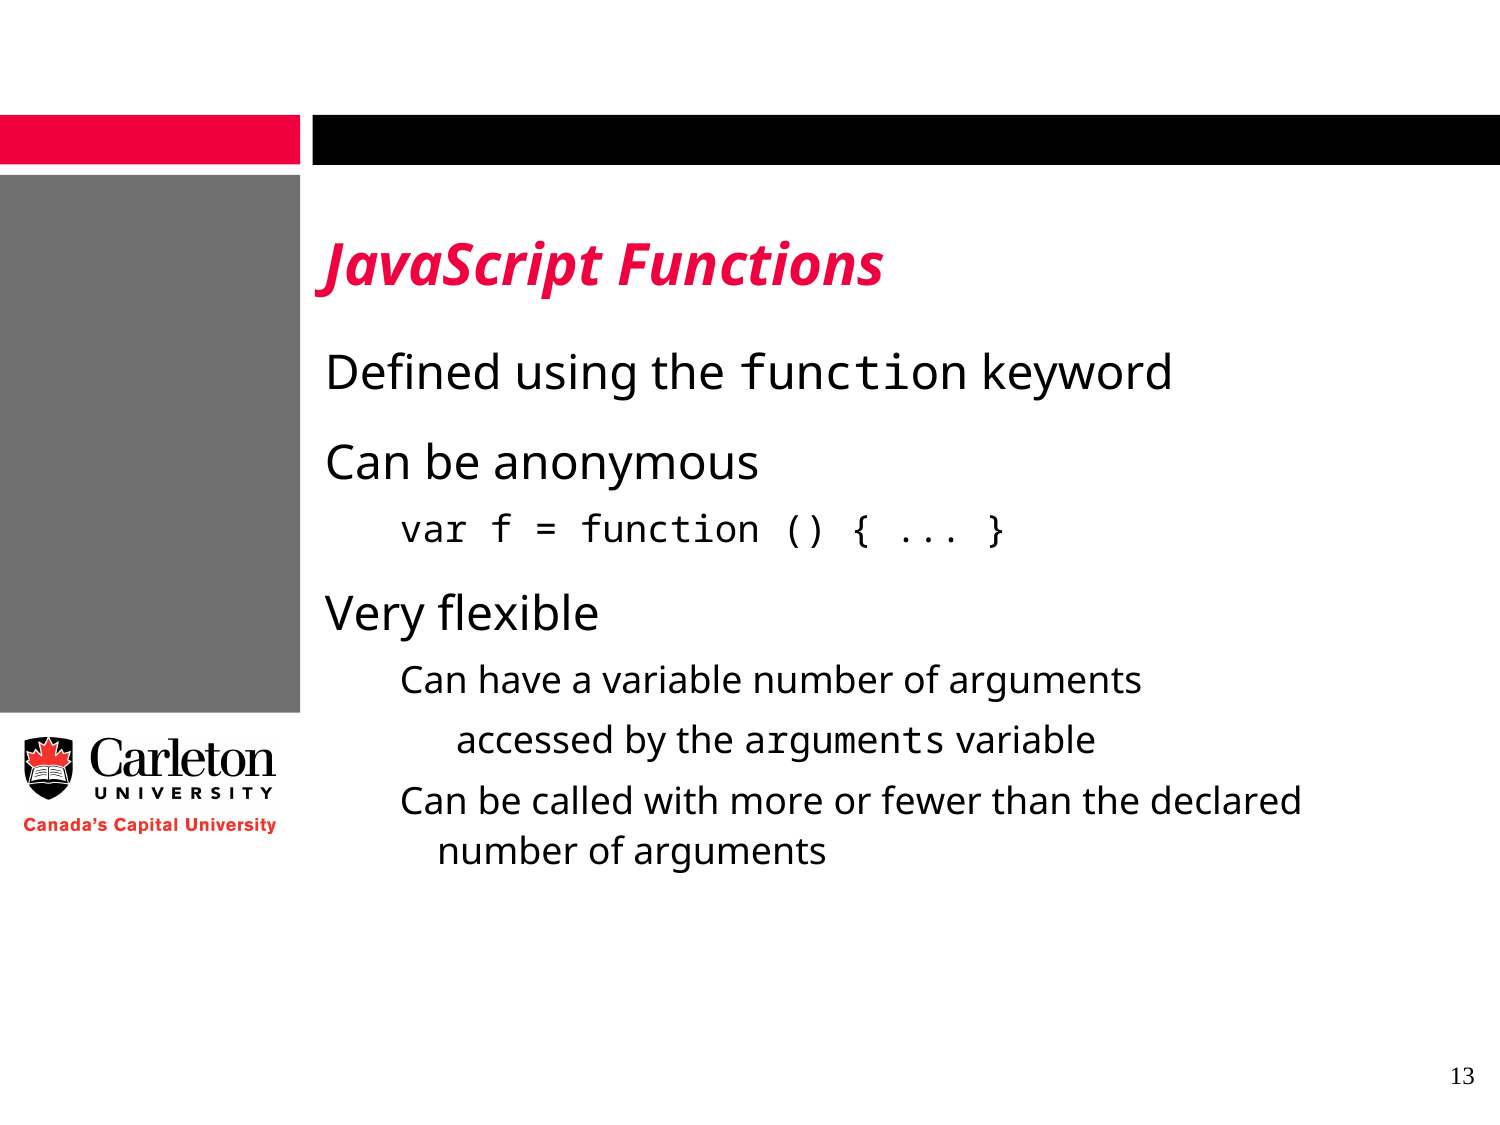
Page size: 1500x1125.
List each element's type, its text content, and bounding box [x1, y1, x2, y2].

picture [24, 737, 276, 834]
list Defined using the function keyword Can be anonymous var f = function () { ... } Very flexible Can have a variable number of arguments accessed by the arguments variable Can be called with more or fewer than the declared number of arguments [324, 324, 1450, 1036]
title JavaScript Functions [324, 194, 1450, 324]
